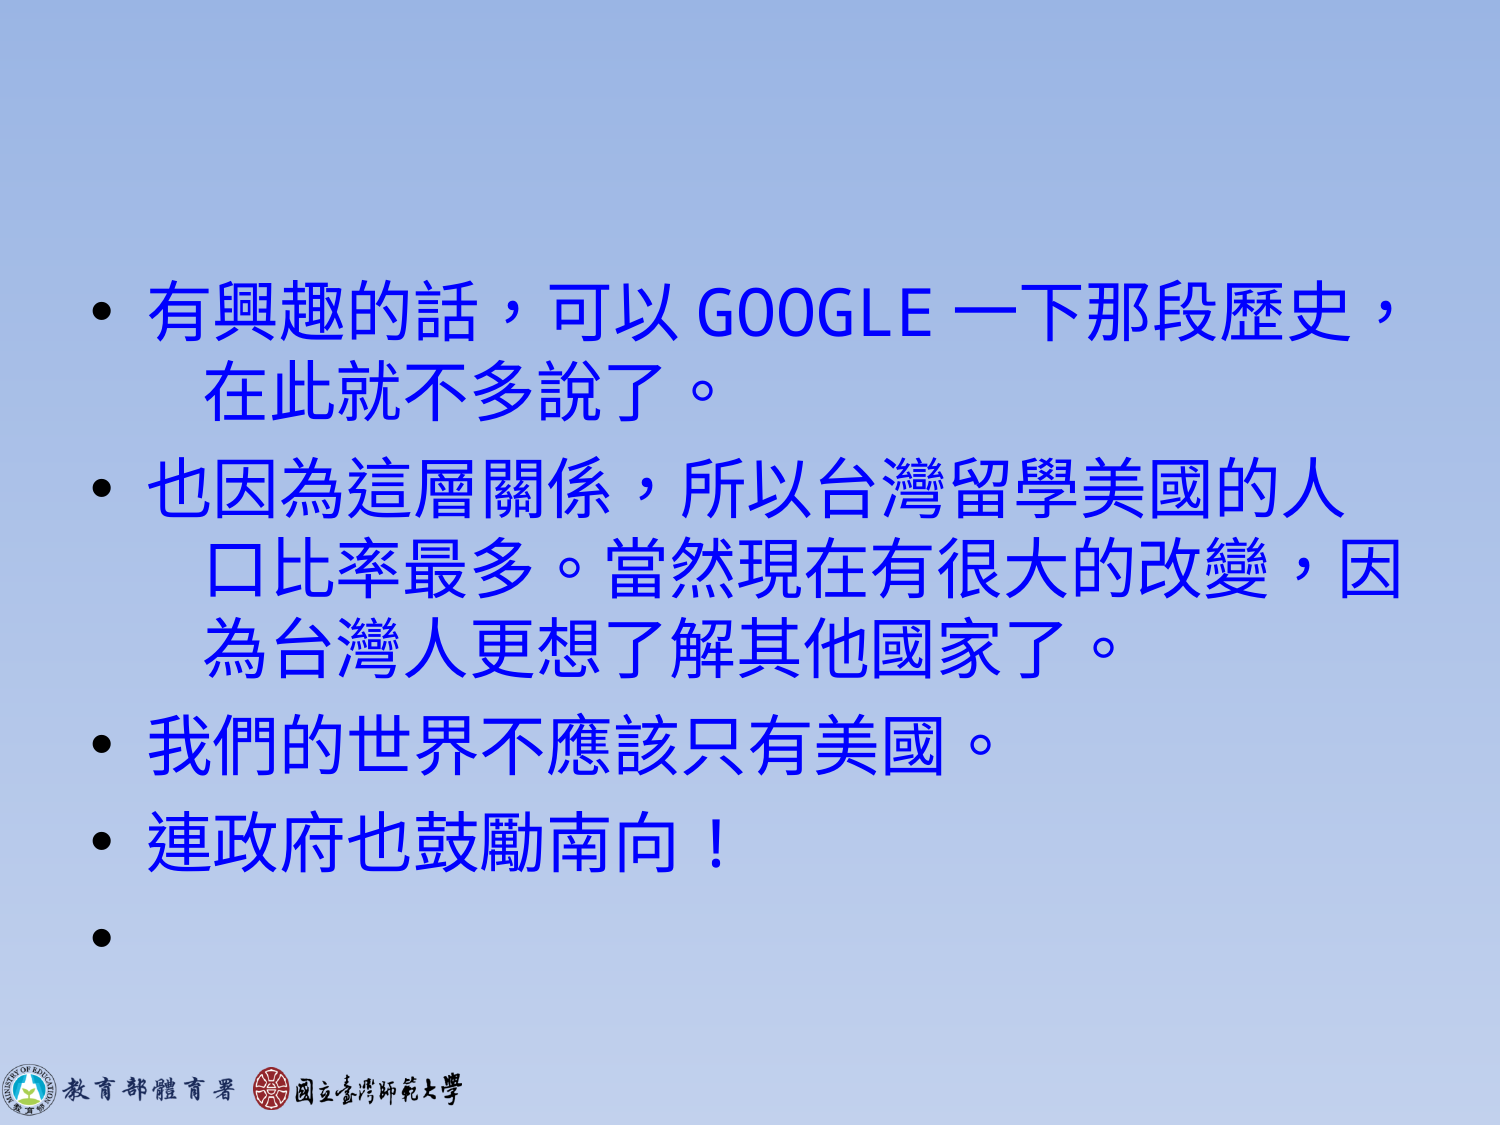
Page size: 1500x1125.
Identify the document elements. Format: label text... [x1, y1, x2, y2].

list 有興趣的話，可以GOOGLE一下那段歷史，在此就不多說了。 也因為這層關係，所以台灣留學美國的人口比率最多。當然現在有很大的改變，因為台灣人更想了解其他國家了。 我們的世界不應該只有美國。 連政府也鼓勵南向! [75, 262, 1426, 1005]
